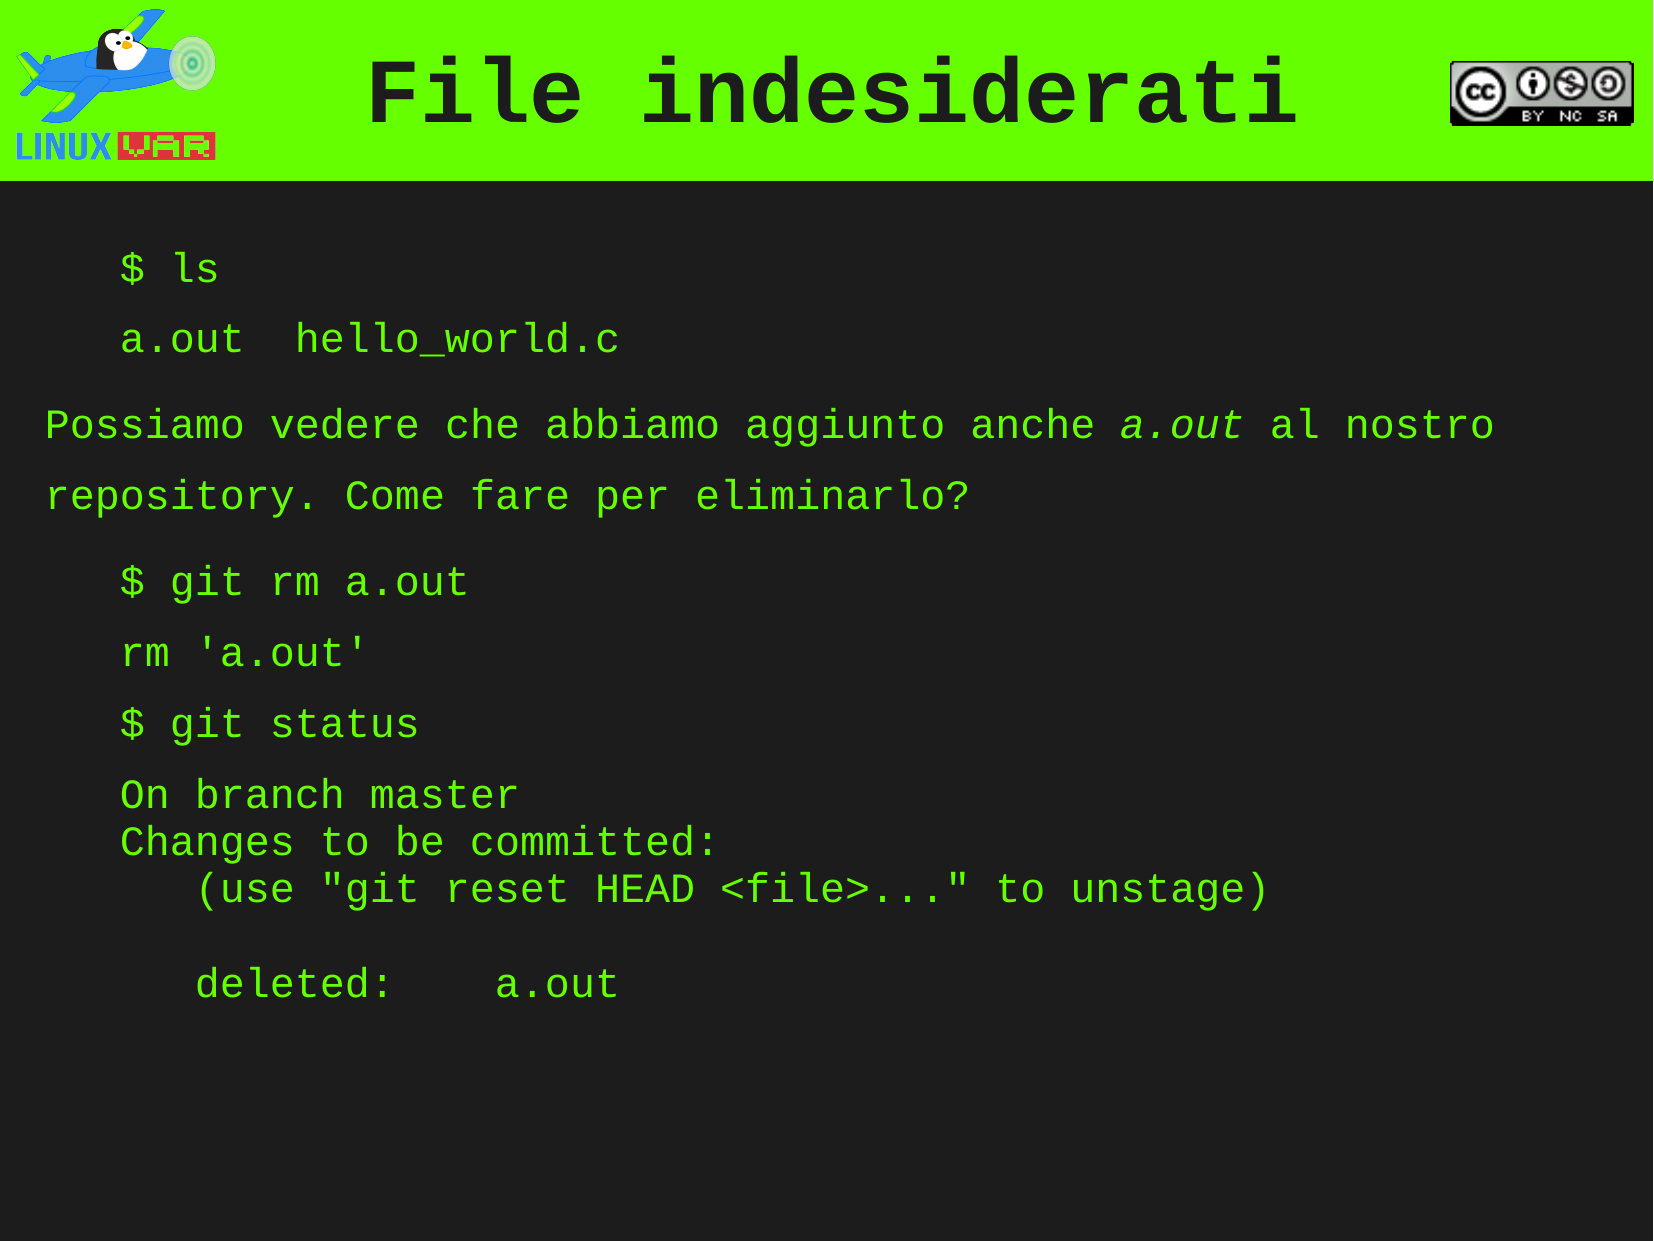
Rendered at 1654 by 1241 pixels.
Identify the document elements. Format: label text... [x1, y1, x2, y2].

picture [16, 9, 216, 160]
text_box $ ls a.out hello_world.c Possiamo vedere che abbiamo aggiunto anche a.out al nostro repository. Come fare per eliminarlo? $ git rm a.out rm 'a.out' $ git status On branch master Changes to be committed: (use "git reset HEAD <file>..." to unstage) deleted: a.out [30, 240, 1606, 1159]
picture [1450, 61, 1634, 126]
text_box File indesiderati [216, 39, 1471, 158]
text_box [0, 0, 1653, 181]
